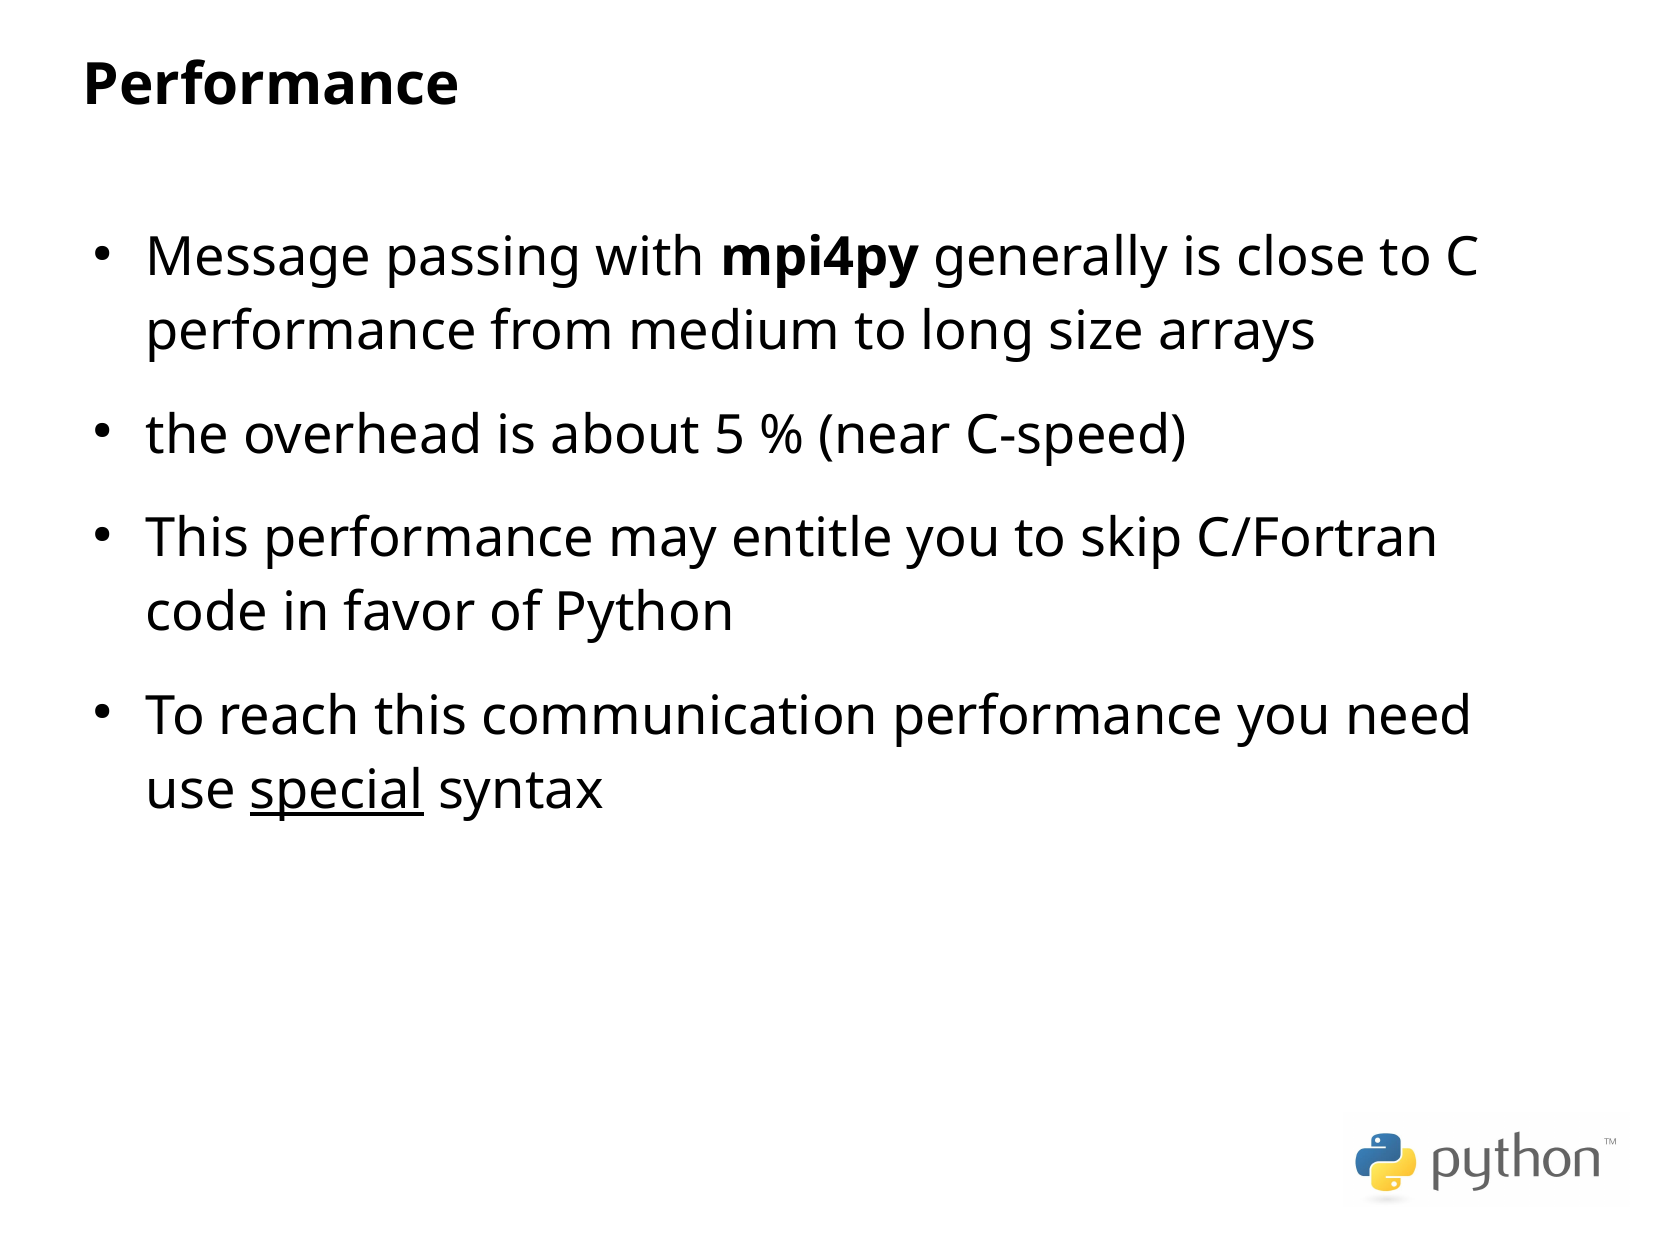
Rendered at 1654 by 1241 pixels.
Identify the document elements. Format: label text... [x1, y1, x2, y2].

picture [1343, 1112, 1630, 1207]
title Performance [82, 0, 1571, 179]
list Message passing with mpi4py generally is close to C performance from medium to long size arrays the overhead is about 5 % (near C-speed) This performance may entitle you to skip C/Fortran code in favor of Python To reach this communication performance you need use special syntax [75, 217, 1564, 1163]
